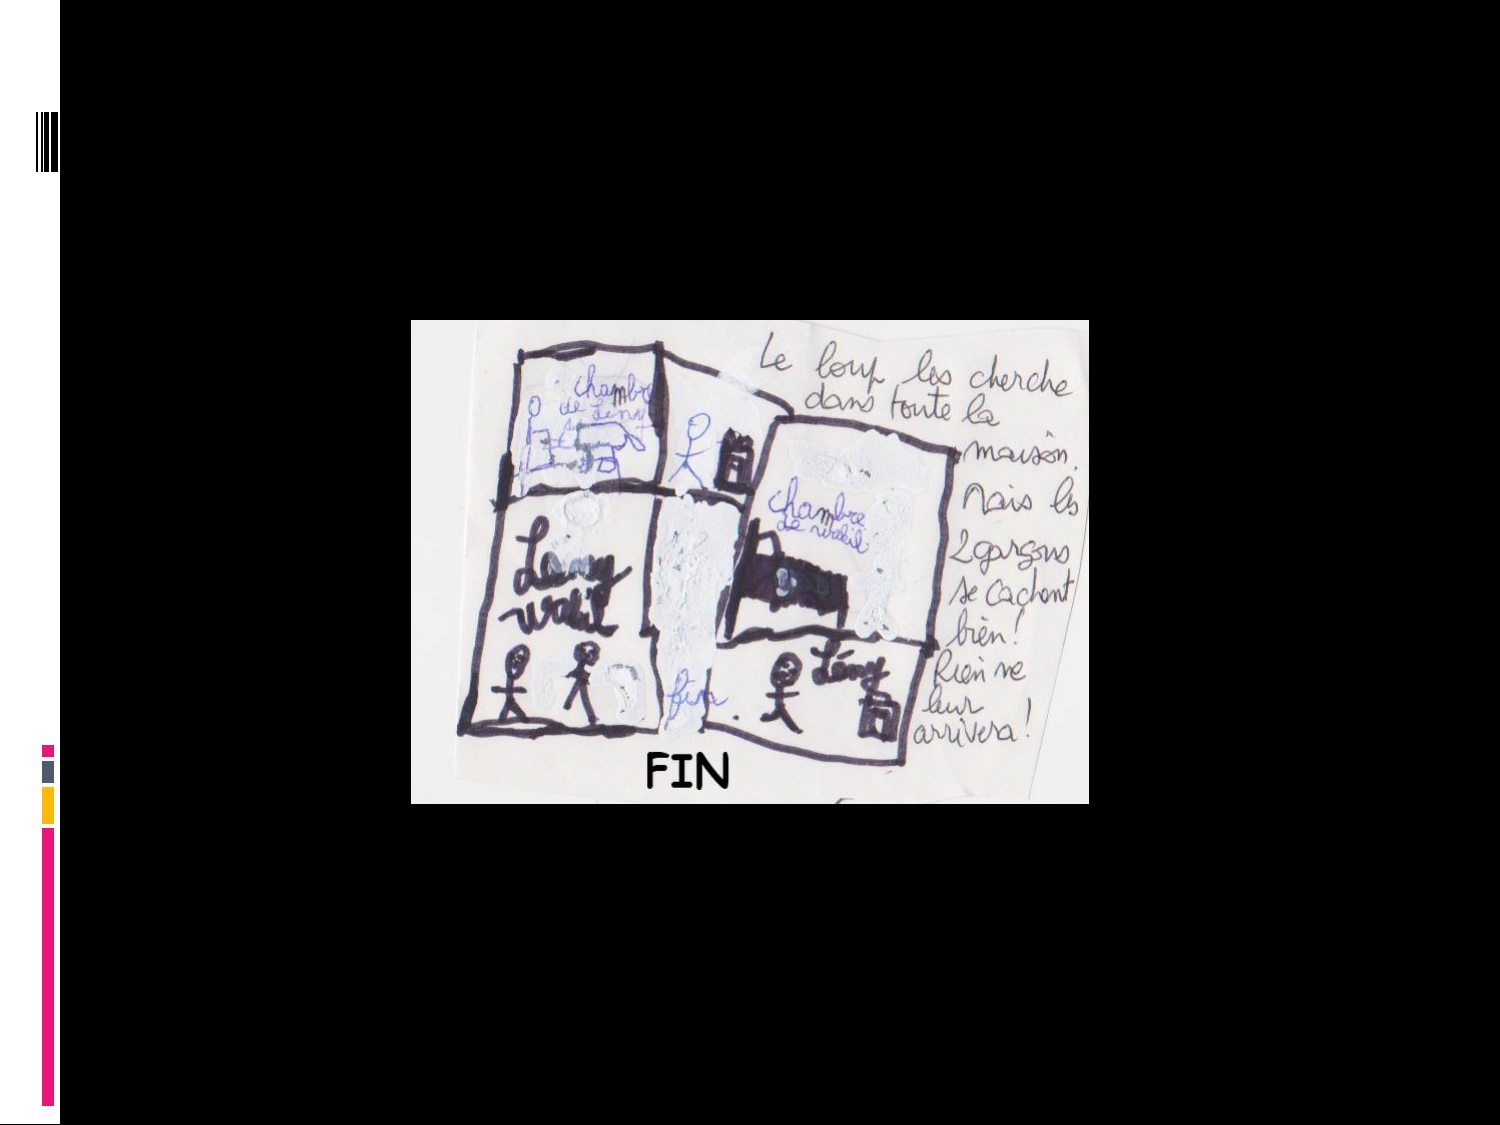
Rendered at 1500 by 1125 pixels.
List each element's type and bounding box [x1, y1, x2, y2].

picture [411, 320, 1089, 804]
